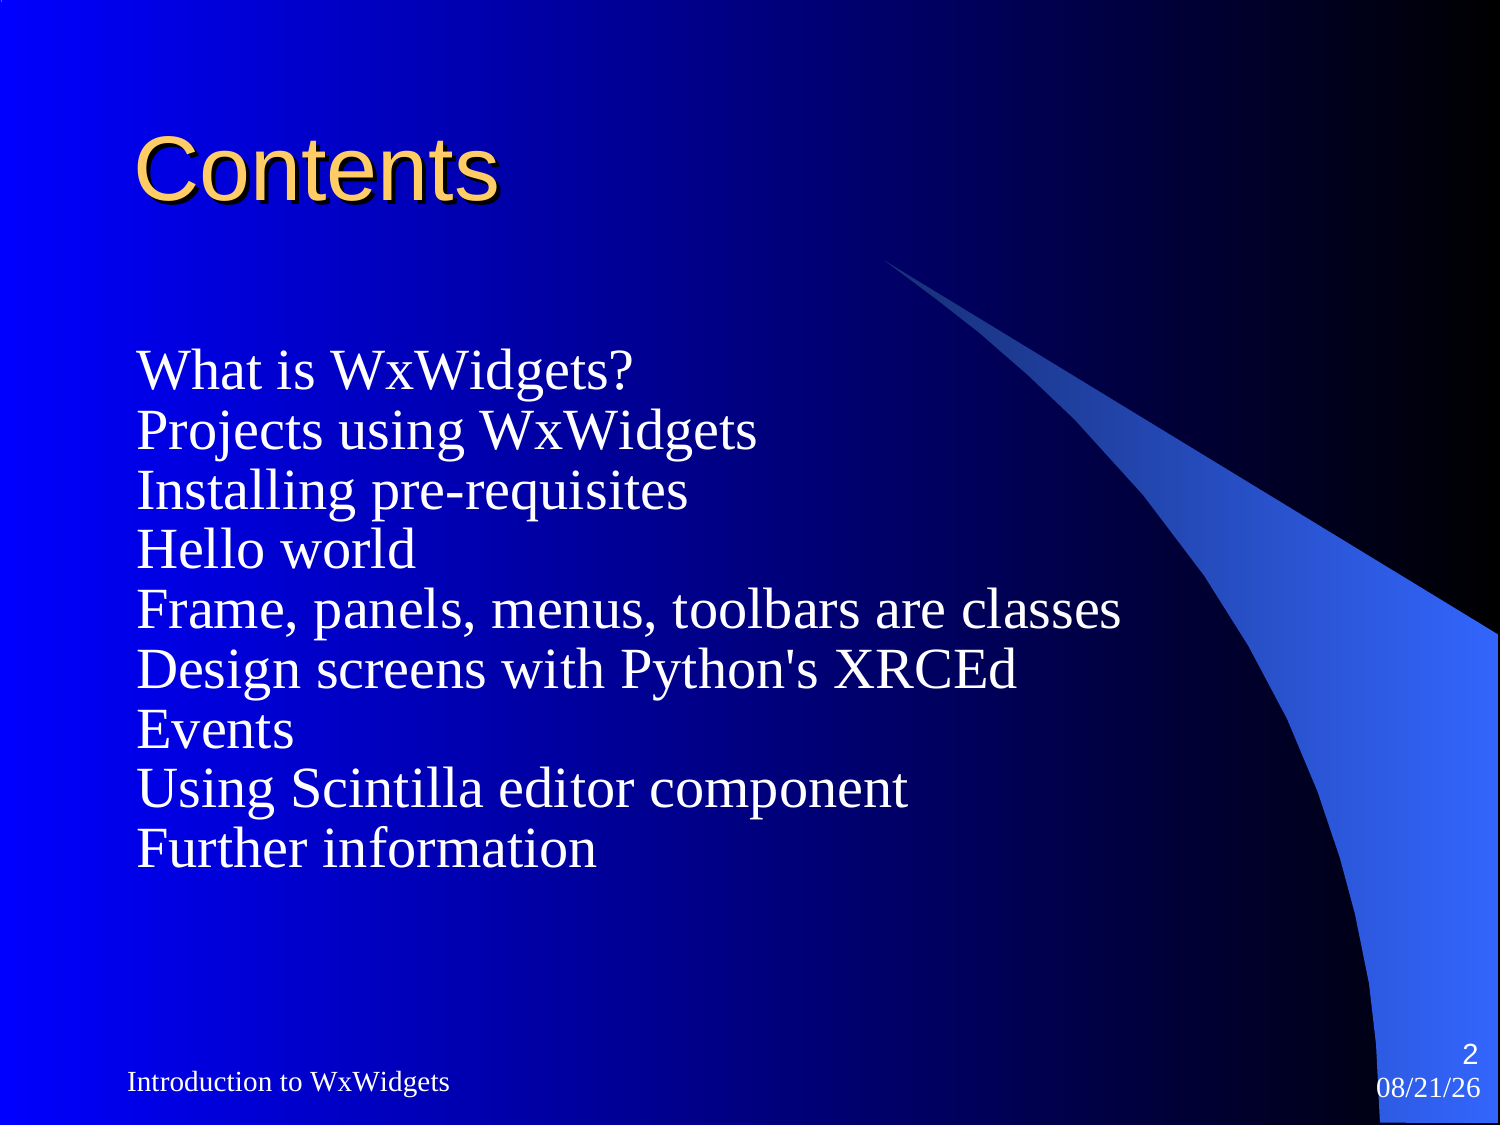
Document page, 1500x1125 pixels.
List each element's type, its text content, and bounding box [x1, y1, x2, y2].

list What is WxWidgets? Projects using WxWidgets Installing pre-requisites Hello world Frame, panels, menus, toolbars are classes Design screens with Python's XRCEd Events Using Scintilla editor component Further information [106, 267, 1382, 943]
title Contents [118, 75, 1444, 263]
